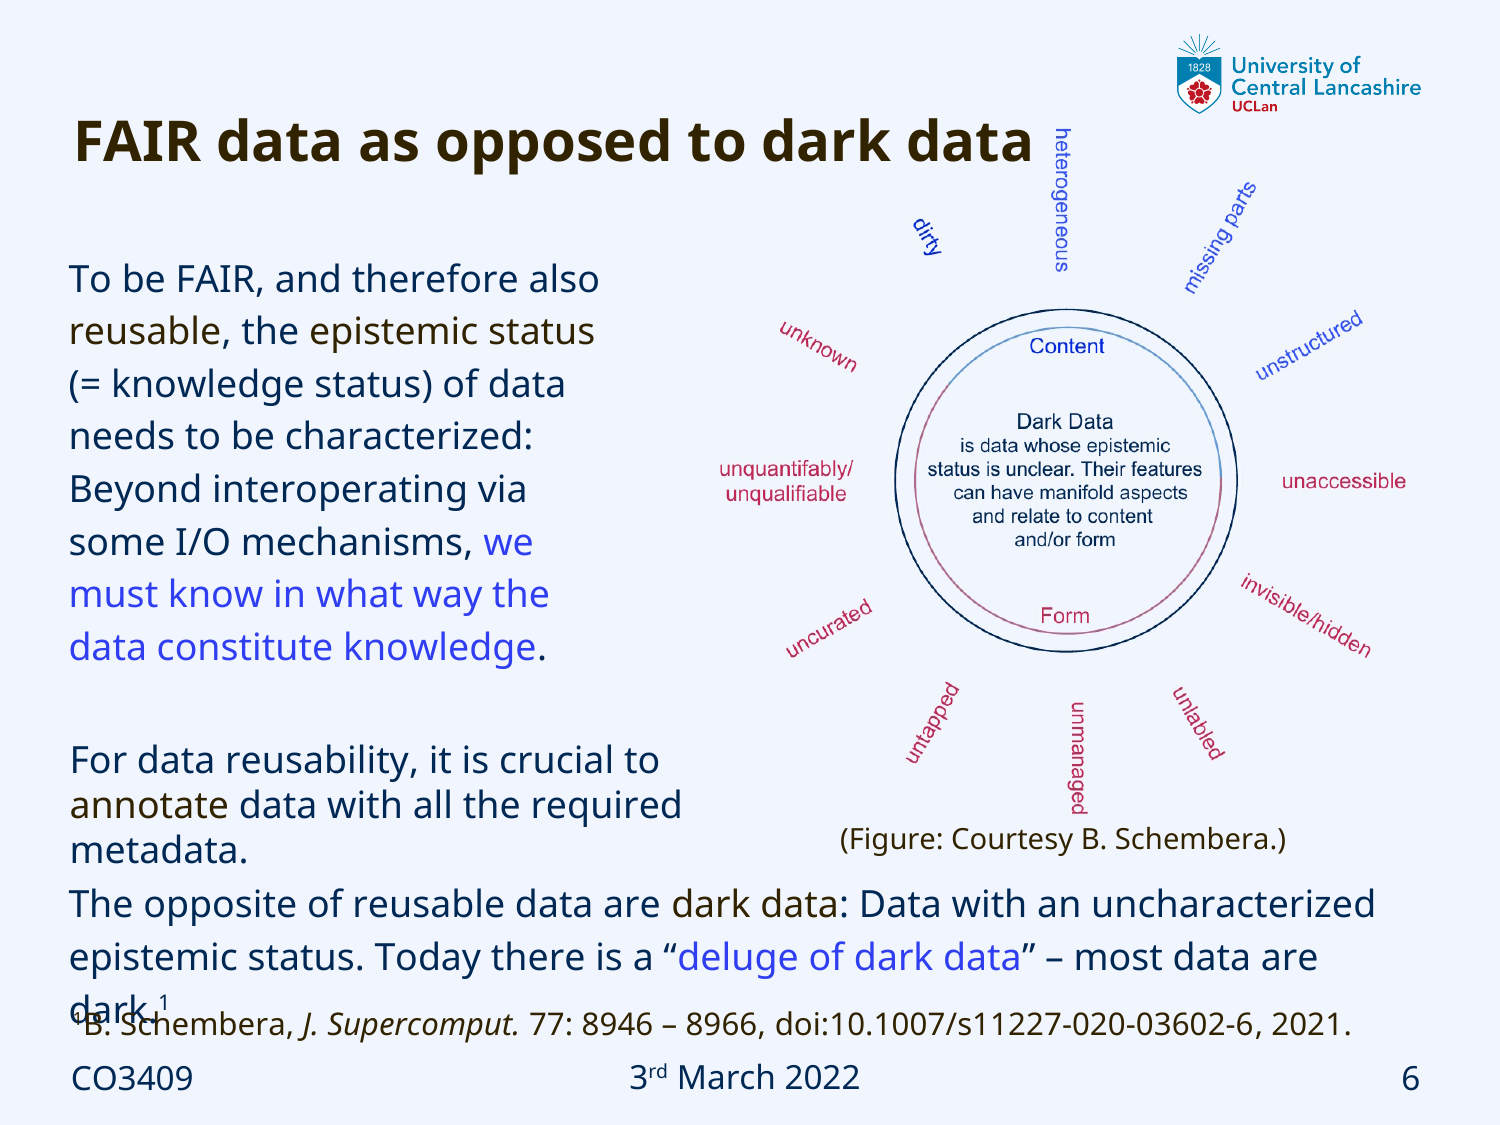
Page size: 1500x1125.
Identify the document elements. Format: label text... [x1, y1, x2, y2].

text_box For data reusability, it is crucial to annotate data with all the required metadata. [54, 728, 823, 834]
picture [704, 186, 1420, 817]
picture [1177, 34, 1421, 93]
text_box 1B. Schembera, J. Supercomput. 77: 8946 – 8966, doi:10.1007/s11227-020-03602-6, 2021. [57, 997, 1424, 1058]
text_box To be FAIR, and therefore also reusable, the epistemic status (= knowledge status) of data needs to be characterized: Beyond interoperating via some I/O mechanisms, we must know in what way the data constitute knowledge. [53, 239, 624, 676]
title FAIR data as opposed to dark data [58, 93, 1475, 186]
text_box The opposite of reusable data are dark data: Data with an uncharacterized epistemic status. Today there is a “deluge of dark data” – most data are dark.1 [53, 865, 1425, 986]
text_box (Figure: Courtesy B. Schembera.) [783, 812, 1344, 863]
